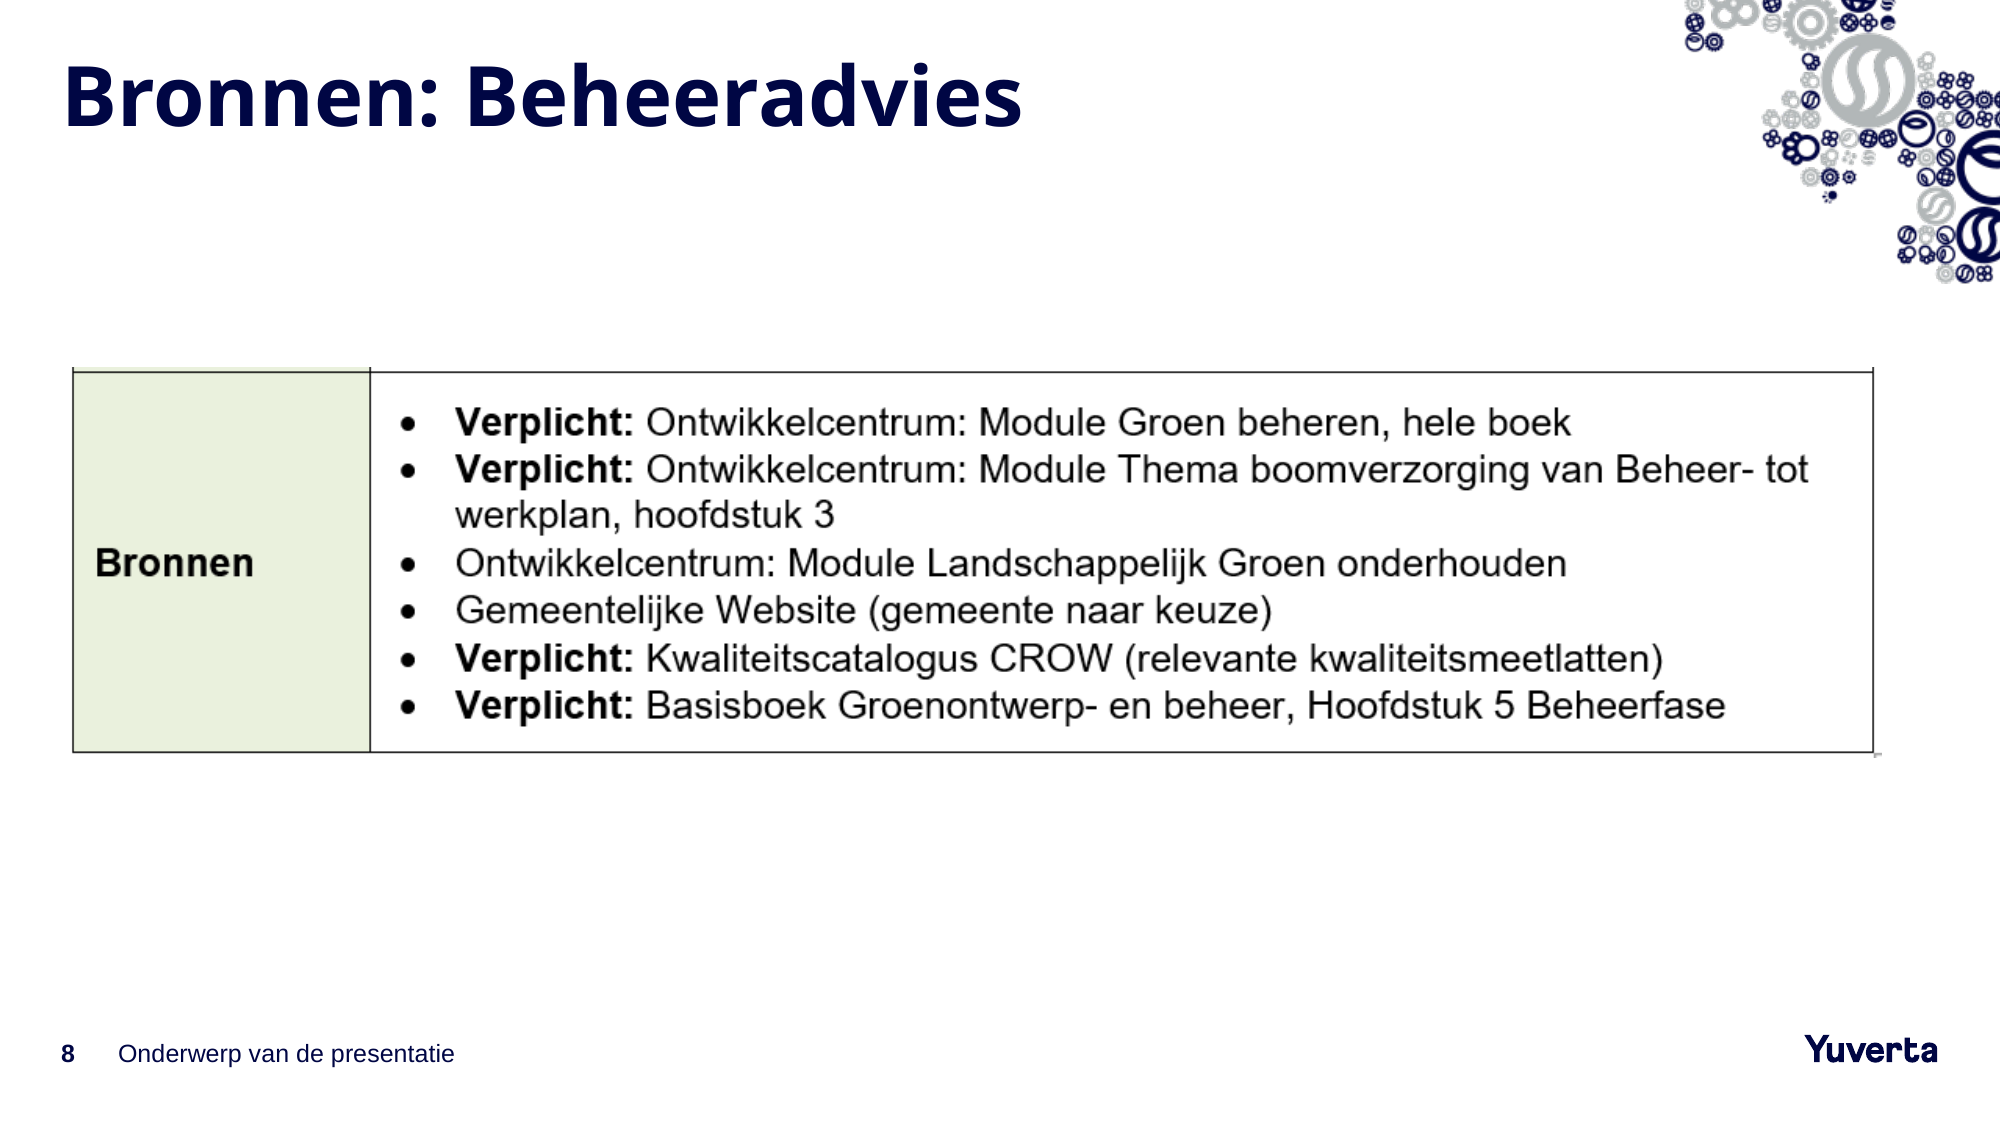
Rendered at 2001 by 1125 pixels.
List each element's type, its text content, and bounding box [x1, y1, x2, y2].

picture [60, 367, 1882, 758]
title Bronnen: Beheeradvies [60, 48, 1745, 240]
text_box 8 [60, 1037, 113, 1074]
text_box Onderwerp van de presentatie [118, 1037, 987, 1074]
